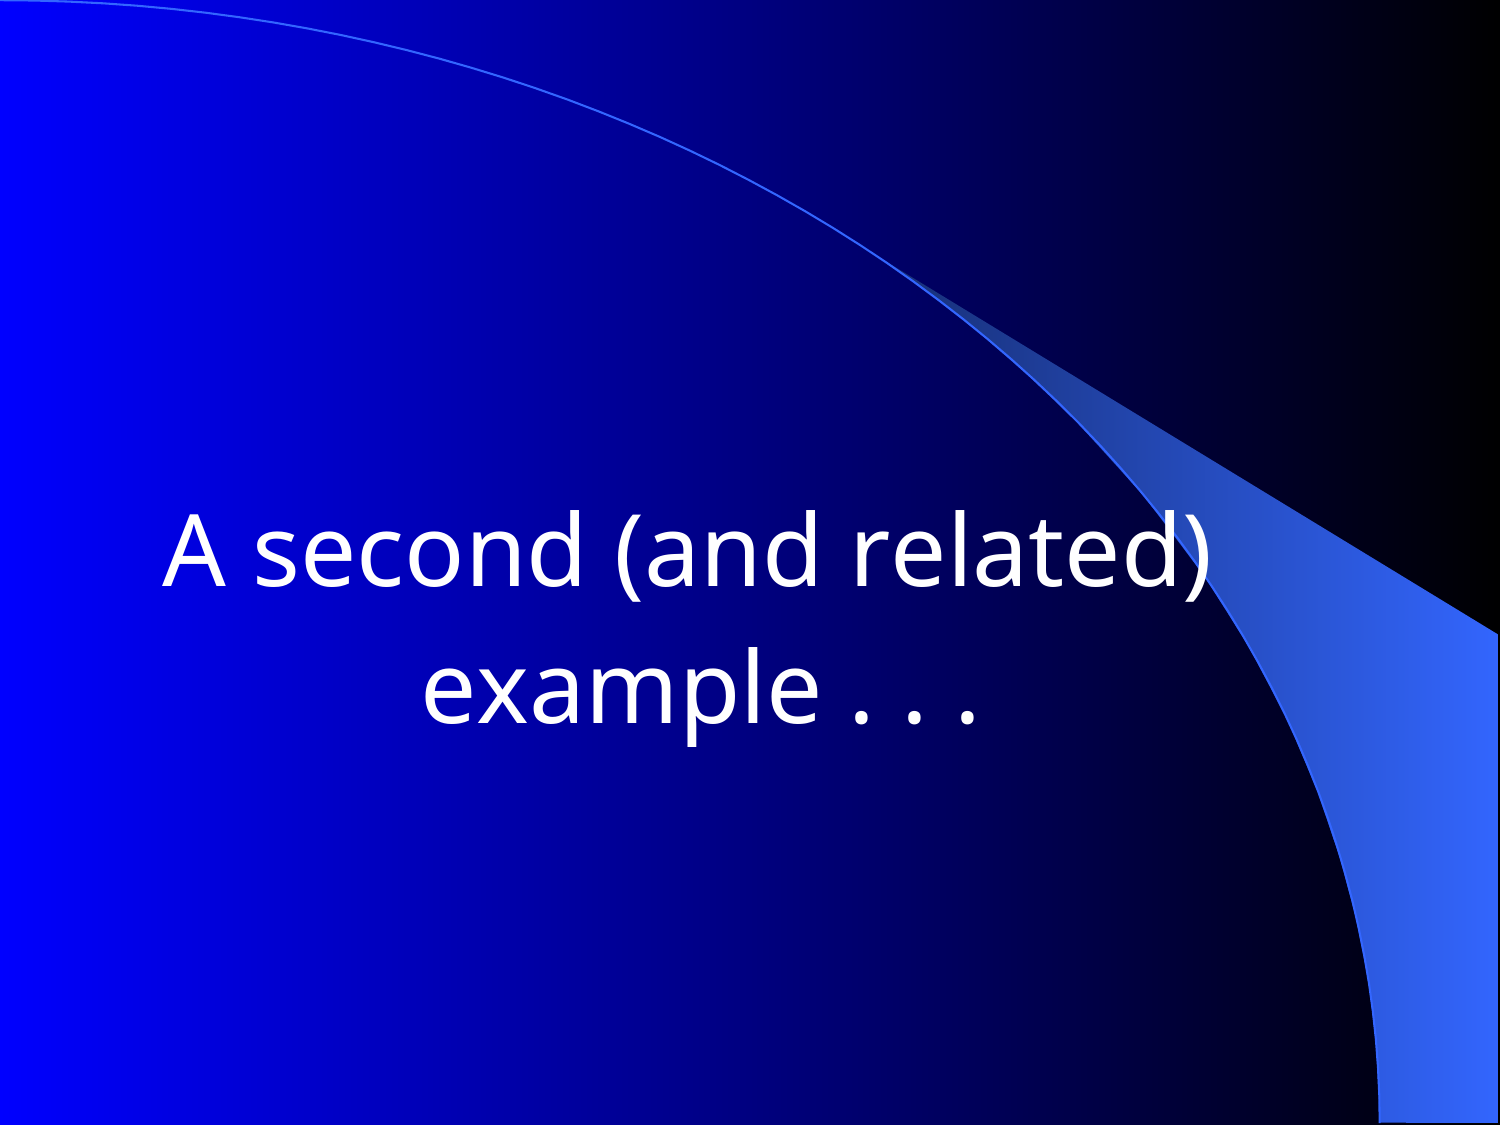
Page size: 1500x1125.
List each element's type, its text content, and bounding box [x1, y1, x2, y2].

text_box A second (and related) example . . . [147, 472, 1364, 731]
